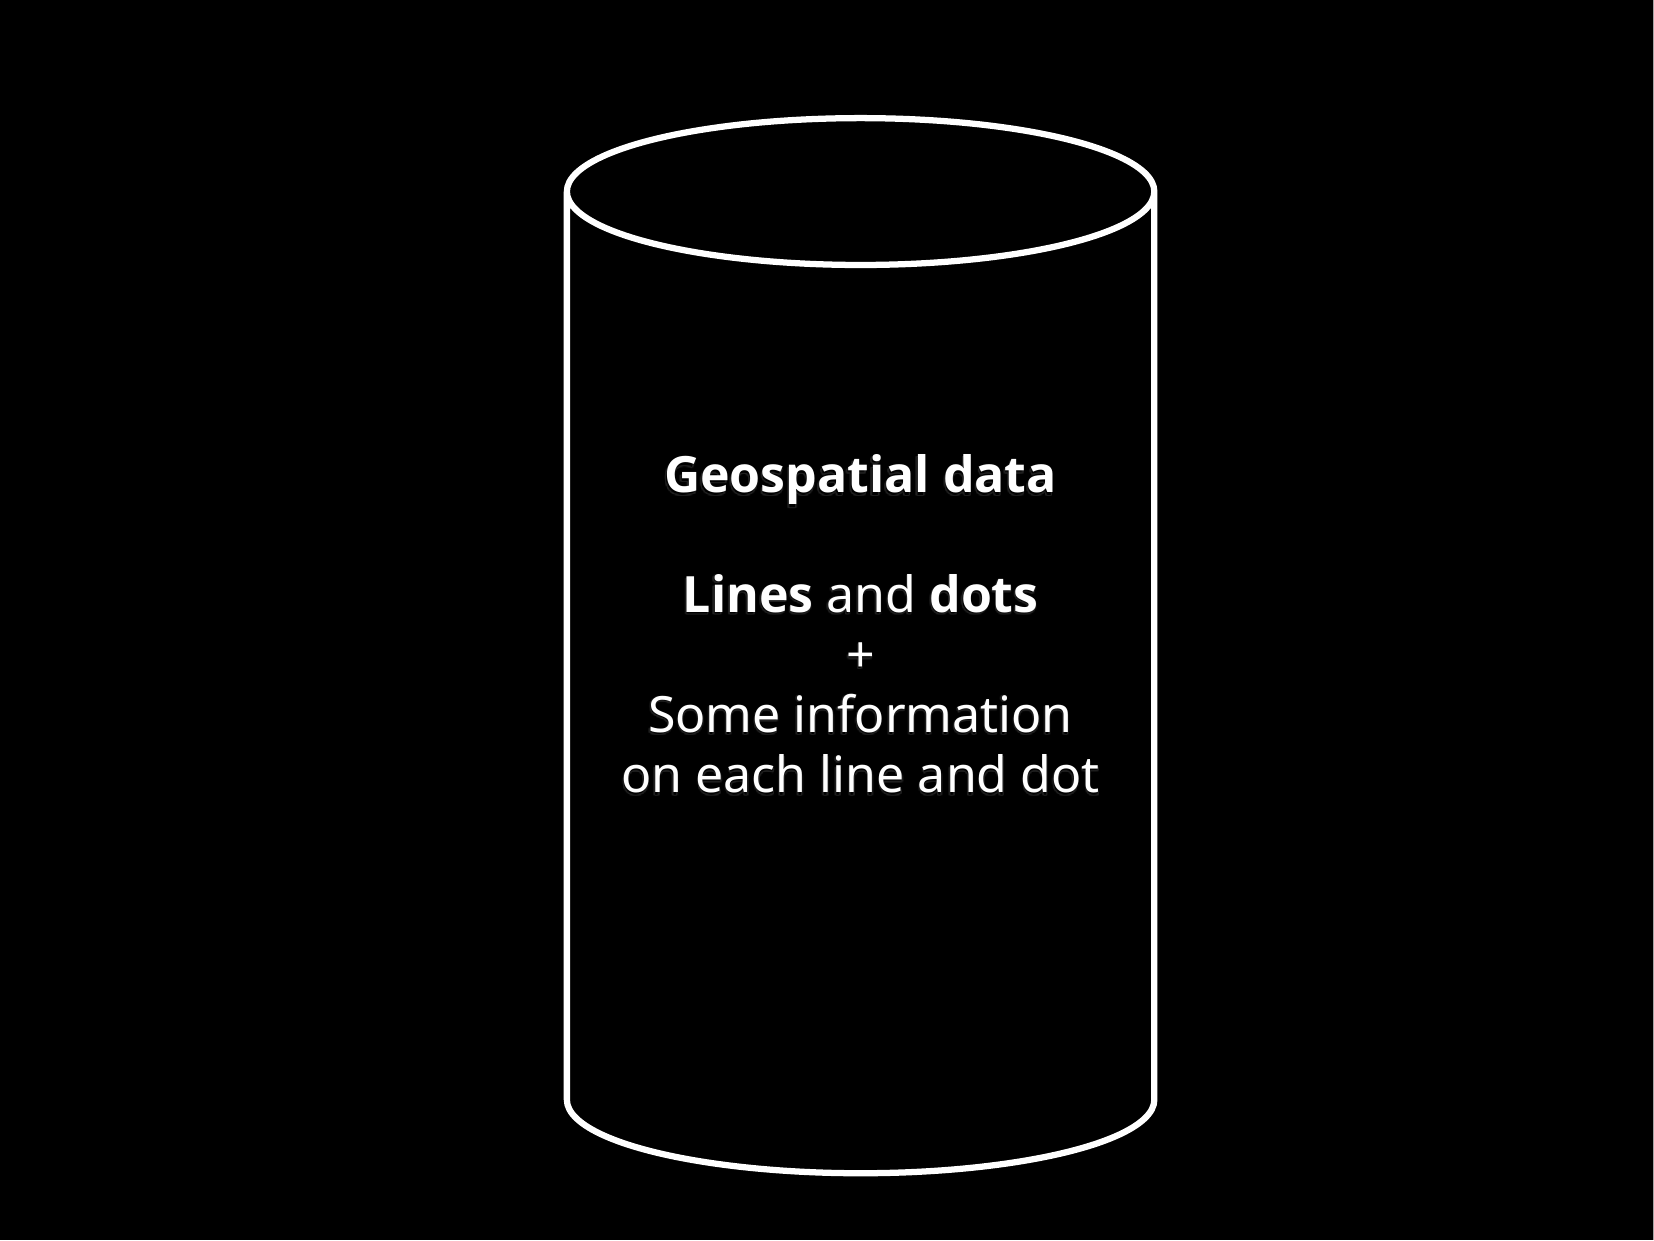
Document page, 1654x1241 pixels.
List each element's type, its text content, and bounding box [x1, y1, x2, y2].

text_box Geospatial data Lines and dots + Some information on each line and dot [566, 427, 1155, 778]
